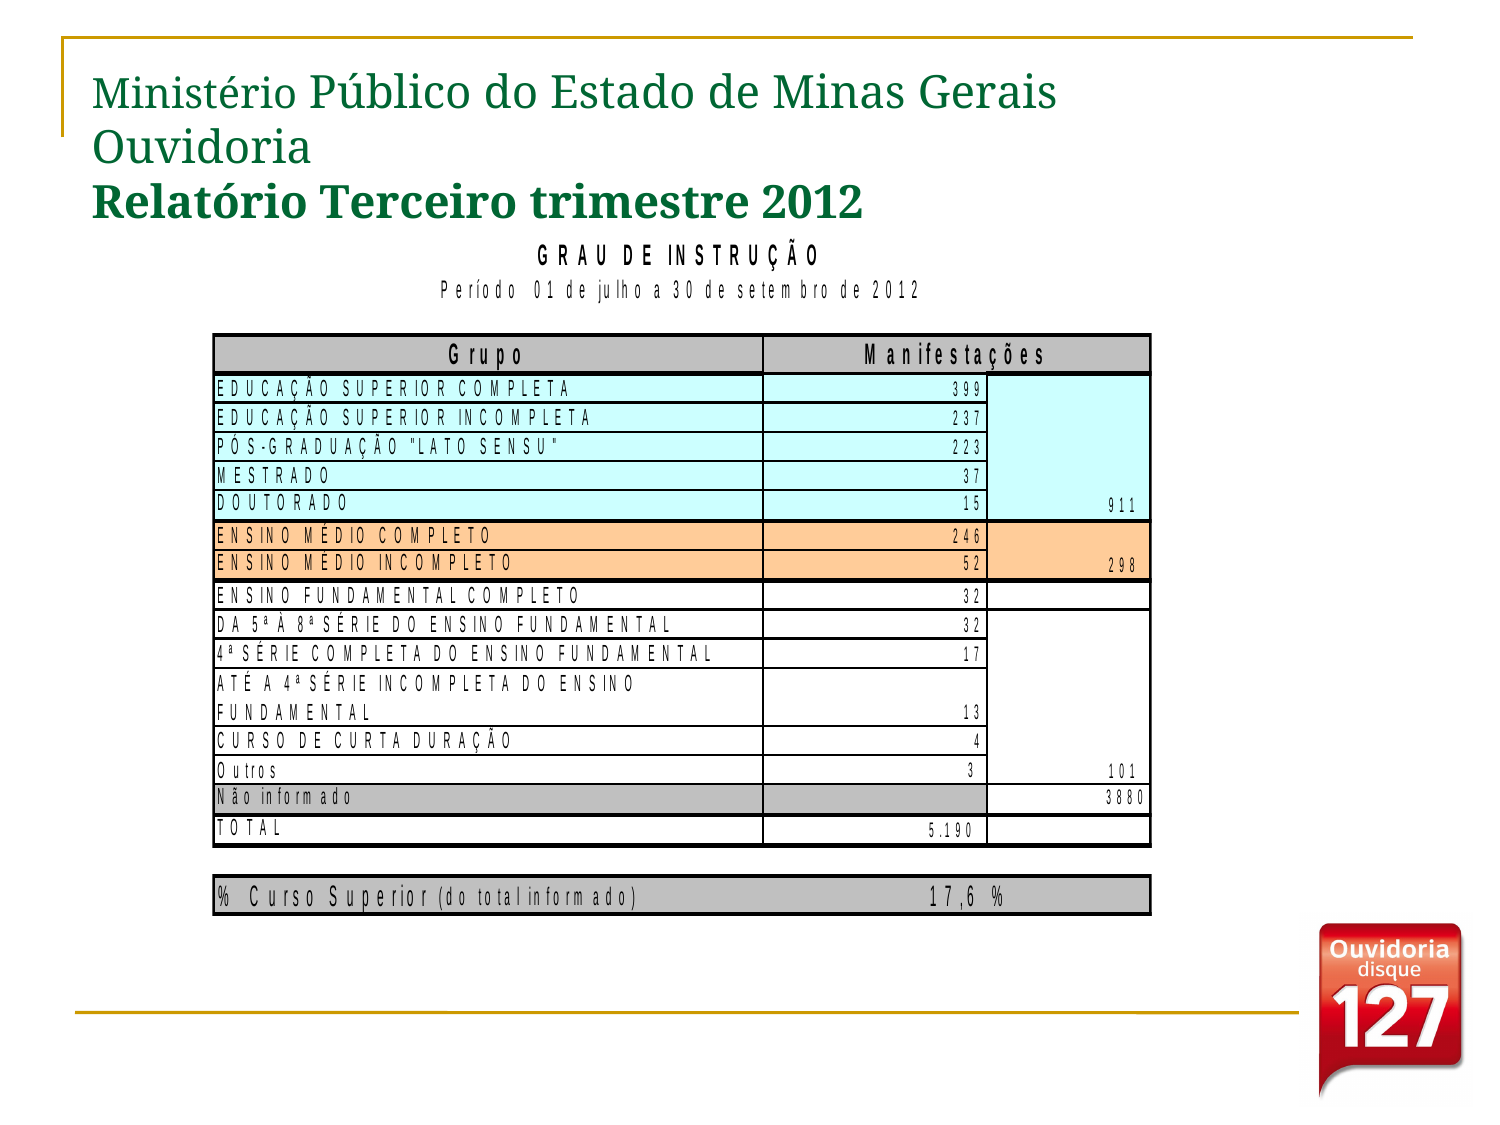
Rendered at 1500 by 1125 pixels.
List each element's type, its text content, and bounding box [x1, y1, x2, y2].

chart [212, 236, 1152, 916]
text_box Ministério Público do Estado de Minas Gerais Ouvidoria Relatório Terceiro trimestre 2012 [76, 0, 1427, 187]
chart [1299, 912, 1473, 1107]
